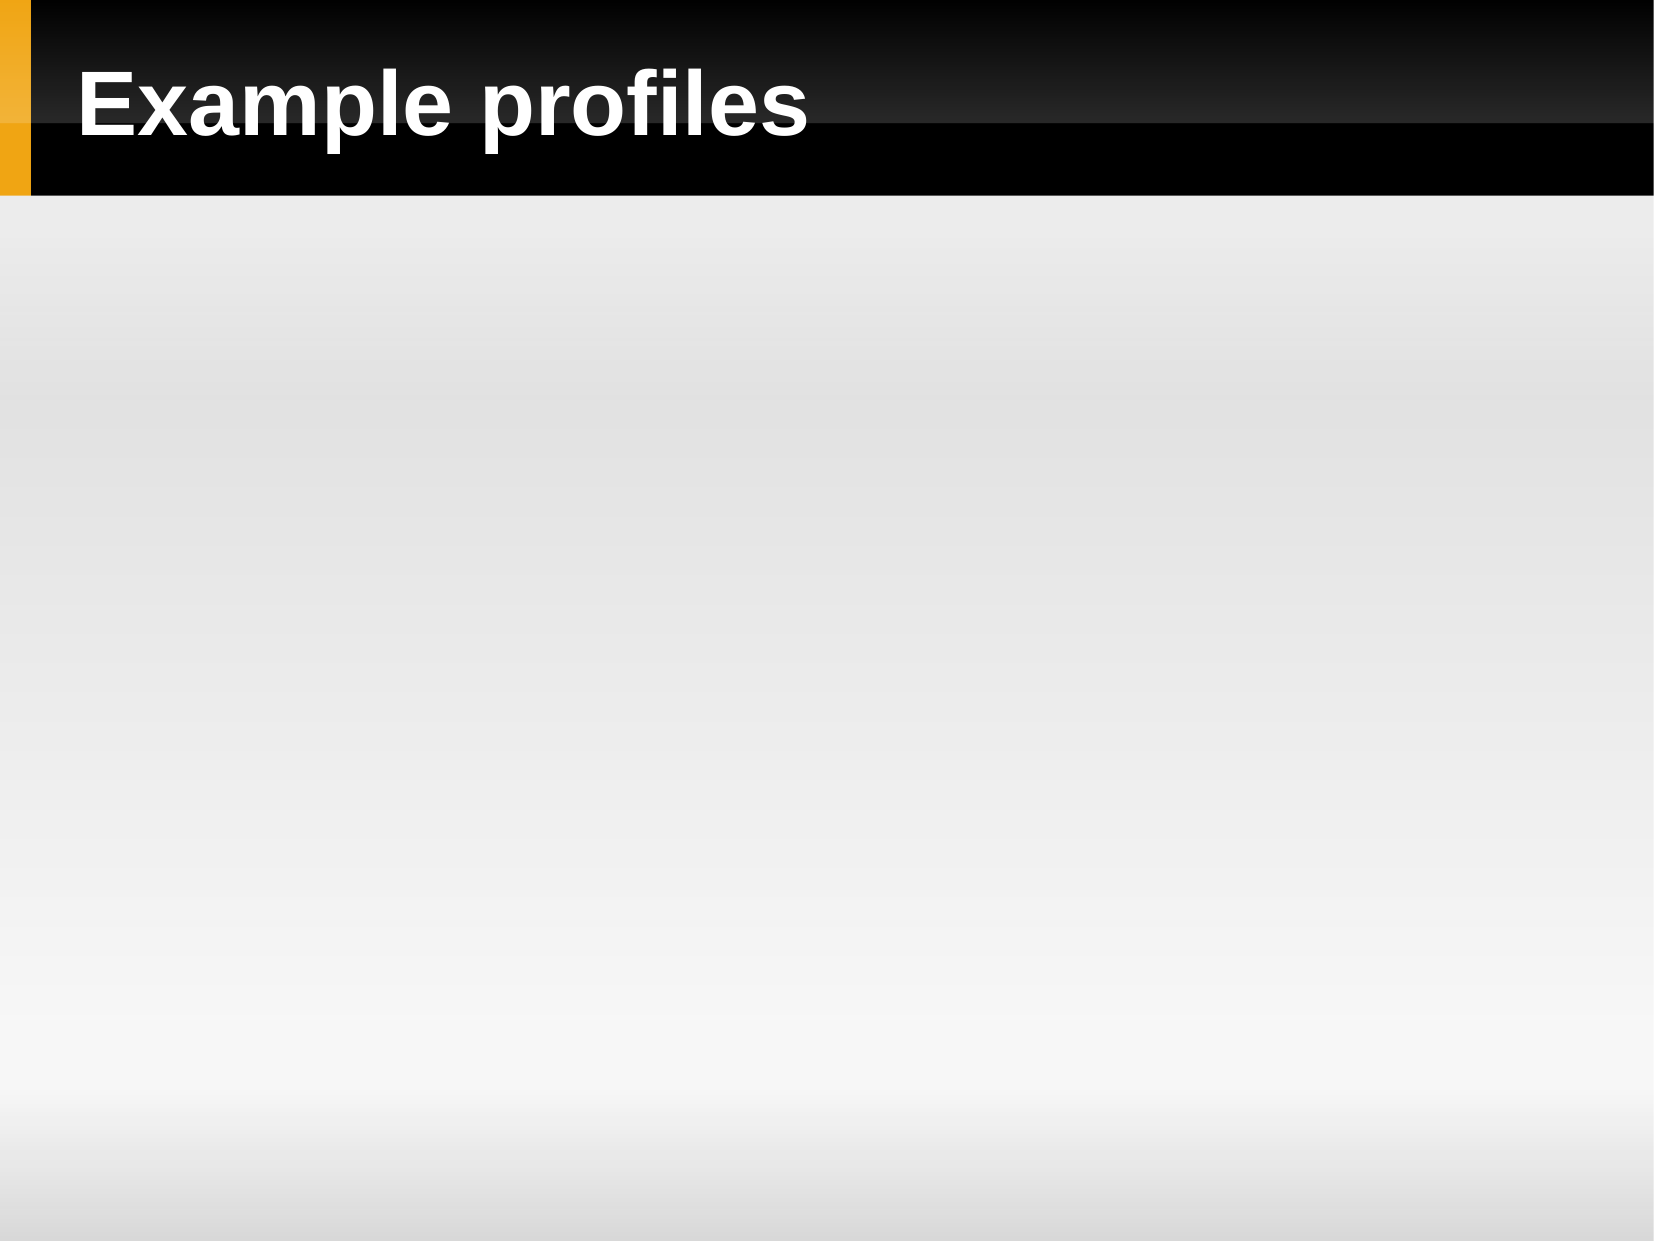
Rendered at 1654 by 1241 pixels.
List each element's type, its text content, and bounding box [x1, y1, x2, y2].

title Example profiles [76, 7, 1565, 200]
picture [0, 0, 1654, 1241]
